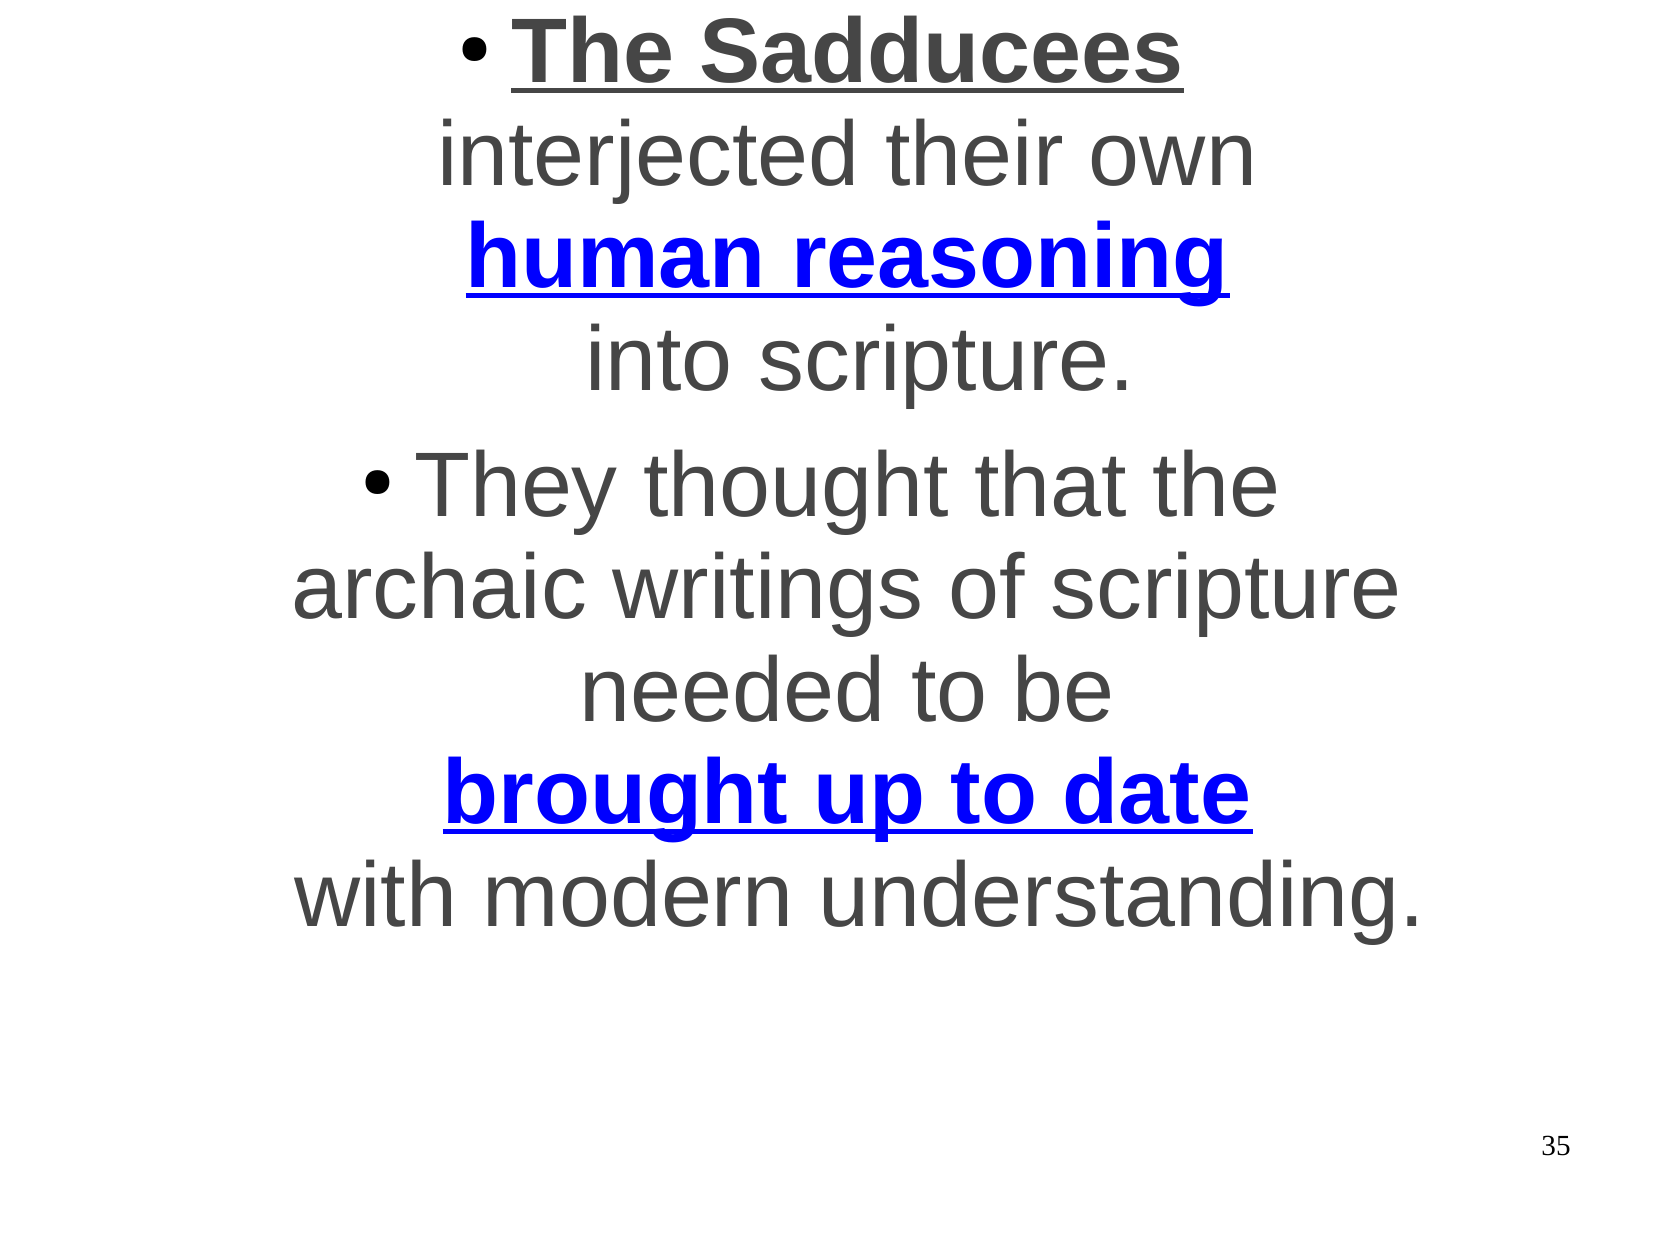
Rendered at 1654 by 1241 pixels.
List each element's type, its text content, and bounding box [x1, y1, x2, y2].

list The Sadducees interjected their own human reasoning into scripture. They thought that the archaic writings of scripture needed to be brought up to date with modern understanding. [0, 0, 1651, 1238]
